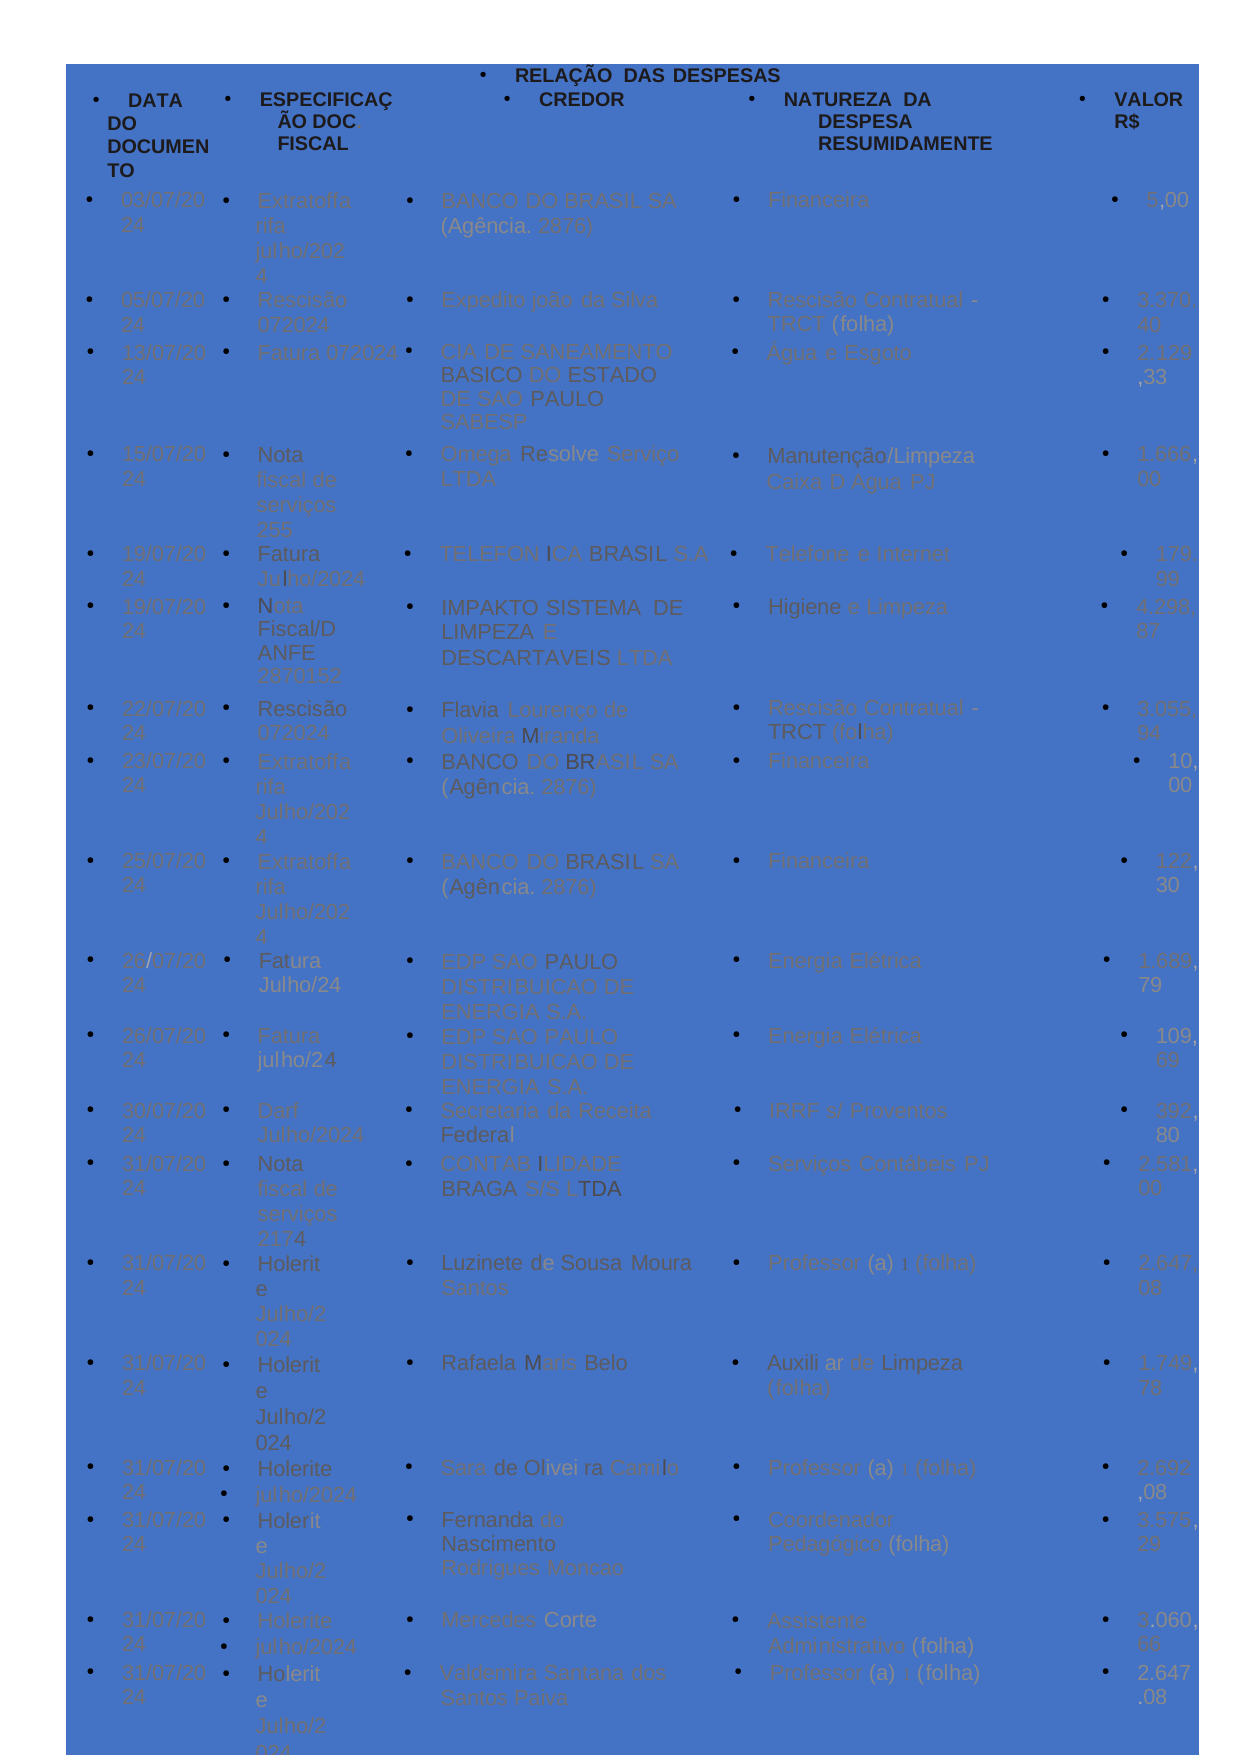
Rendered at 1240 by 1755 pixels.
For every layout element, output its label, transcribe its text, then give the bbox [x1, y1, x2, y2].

table_cell Financeira [728, 849, 1025, 949]
table_cell 31/07/2024 [66, 1351, 217, 1455]
table_cell 122,30 [1025, 849, 1199, 949]
table_cell Rescisão Contratual - TRCT (folha) [728, 288, 1025, 341]
table_cell VALOR R$ [1025, 88, 1199, 188]
table_cell 4.298,87 [1025, 595, 1199, 696]
table_cell 2.647 .08 [1025, 1660, 1199, 1755]
table_cell 31/07/2024 [66, 1608, 217, 1660]
table_cell Mercedes Corte [401, 1608, 728, 1660]
table_cell Luzinete de Sousa Moura Santos [401, 1251, 728, 1351]
table_cell Expedito joão da Silva [401, 288, 728, 341]
table_cell 31/07/2024 [66, 1508, 217, 1608]
table_cell BANCO DO BRASIL SA (Agência. 2876) [401, 849, 728, 949]
table_cell 10,00 [1025, 749, 1199, 849]
table_cell Serviços Contábeis PJ [728, 1151, 1025, 1251]
table_cell IMPAKTO SISTEMA DE LIMPEZA E DESCARTAVEIS LTDA [401, 595, 728, 696]
table_cell Fatura julho/24 [217, 1024, 401, 1099]
table_cell 2.581,00 [1025, 1151, 1199, 1251]
table_cell CIA DE SANEAMENTO BASICO DO ESTADO DE SAO PAULO SABESP [401, 341, 728, 442]
table_cell Professor (a) 1 (folha) [728, 1251, 1025, 1351]
table_cell EDP SAO PAULO DISTRIBUICAO DE ENERGIA S.A. [401, 1024, 728, 1099]
table_cell 2.129,33 [1025, 341, 1199, 442]
table_cell Telefone e Internet [728, 542, 1025, 595]
table_cell 3.370.40 [1025, 288, 1199, 341]
table_cell BANCO DO BRASIL SA (Agência. 2876) [401, 749, 728, 849]
table_cell Fernanda do Nascimento Rodrigues Moncao [401, 1508, 728, 1608]
table_cell 19/07/2024 [66, 595, 217, 696]
table_cell Flavia Lourenço de Oliveira Miranda [401, 696, 728, 749]
table_cell Rescisão Contratual - TRCT (folha) [728, 696, 1025, 749]
table_cell 15/07/2024 [66, 442, 217, 542]
table_cell Holerite Julho/2024 [217, 1660, 401, 1755]
table_cell Holerite julho/2024 [217, 1455, 401, 1508]
table_cell ESPECIFICAÇÃO DOC. FISCAL [217, 88, 401, 188]
table_cell Energia Elétrica [728, 1024, 1025, 1099]
table_cell 05/07/2024 [66, 288, 217, 341]
table_cell Secretaria da Receita Federal [401, 1099, 728, 1151]
table_cell 2.692 ,08 [1025, 1455, 1199, 1508]
table_cell Fatura Julho/2024 [217, 542, 401, 595]
table_cell Rescisão 072024 [217, 696, 401, 749]
table_cell Fatura 072024 [217, 341, 401, 442]
table_cell Rescisão 072024 [217, 288, 401, 341]
table_cell IRRF s/ Proventos [728, 1099, 1025, 1151]
table_cell Holerite Julho/2024 [217, 1508, 401, 1608]
table_cell Professor (a) 1 (folha) [728, 1455, 1025, 1508]
table_cell Manutenção/Limpeza Caixa D Agua PJ [728, 442, 1025, 542]
table_cell Holerite Julho/2024 [217, 1251, 401, 1351]
table_cell Água e Esgoto [728, 341, 1025, 442]
table_cell 25/07/2024 [66, 849, 217, 949]
table_cell Nota fiscal de serviços 255 [217, 442, 401, 542]
table_cell 31/07/2024 [66, 1455, 217, 1508]
table_cell NATUREZA DA DESPESA RESUMIDAMENTE [728, 88, 1025, 188]
table_cell 5,00 [1025, 188, 1199, 288]
table_cell Extratoffarifa julho/2024 [217, 188, 401, 288]
table_cell Extratoffarifa Julho/2024 [217, 849, 401, 949]
table_cell 3.055,94 [1025, 696, 1199, 749]
table_cell Professor (a) 1 (folha) [728, 1660, 1025, 1755]
table_cell Fatura Julho/24 [217, 949, 401, 1024]
table_cell 1.689,79 [1025, 949, 1199, 1024]
table_cell Energia Elétrica [728, 949, 1025, 1024]
table_header RELAÇÃO DAS DESPESAS [66, 64, 1199, 88]
table_cell Omega Resolve Serviço LTDA [401, 442, 728, 542]
table_cell Darf Julho/2024 [217, 1099, 401, 1151]
table_cell 31/07/2024 [66, 1251, 217, 1351]
table_cell 22/07/2024 [66, 696, 217, 749]
table_cell Coordenador Pedagógico (folha) [728, 1508, 1025, 1608]
table_cell CREDOR [401, 88, 728, 188]
table_cell Financeira [728, 188, 1025, 288]
table_cell 1.666,00 [1025, 442, 1199, 542]
table_cell 109,69 [1025, 1024, 1199, 1099]
table_cell CONTAB ILIDADE BRAGA S/S LTDA [401, 1151, 728, 1251]
table_cell 392,80 [1025, 1099, 1199, 1151]
table_cell BANCO DO BRASIL SA (Agência. 2876) [401, 188, 728, 288]
table_cell 19/07/2024 [66, 542, 217, 595]
table_cell 3.575,29 [1025, 1508, 1199, 1608]
table_cell 31/07/2024 [66, 1660, 217, 1755]
table_cell Financeira [728, 749, 1025, 849]
table_cell 30/07/2024 [66, 1099, 217, 1151]
table_cell DATA DO DOCUMENTO [66, 88, 217, 188]
table_cell 23/07/2024 [66, 749, 217, 849]
table_cell 31/07/2024 [66, 1151, 217, 1251]
table_cell Valdemira Santana dos Santos Paiva [401, 1660, 728, 1755]
table_cell 26/07/2024 [66, 1024, 217, 1099]
table_cell Higiene e Limpeza [728, 595, 1025, 696]
table_cell EDP SAO PAULO DISTRIBUICAO DE ENERGIA S.A. [401, 949, 728, 1024]
table_cell 179.99 [1025, 542, 1199, 595]
table_cell 3.060,66 [1025, 1608, 1199, 1660]
table_cell Nota fiscal de serviços 2174 [217, 1151, 401, 1251]
table_cell Sara de Olivei ra Camilo [401, 1455, 728, 1508]
table_cell 03/07/2024 [66, 188, 217, 288]
table_cell 26/07/2024 [66, 949, 217, 1024]
table_cell Rafaela Maris Belo [401, 1351, 728, 1455]
table_cell 13/07/2024 [66, 341, 217, 442]
table_cell Extratoffarifa Julho/2024 [217, 749, 401, 849]
table_cell Holerite Julho/2024 [217, 1351, 401, 1455]
table_cell Holerite julho/2024 [217, 1608, 401, 1660]
table_cell Nota Fiscal/DANFE 2870152 [217, 595, 401, 696]
table_cell TELEFON ICA BRASIL S.A [401, 542, 728, 595]
table_cell Auxili ar de Limpeza (folha) [728, 1351, 1025, 1455]
table_cell 2.647,08 [1025, 1251, 1199, 1351]
table_cell 1.749,78 [1025, 1351, 1199, 1455]
table_cell Assistente Administrativo (folha) [728, 1608, 1025, 1660]
